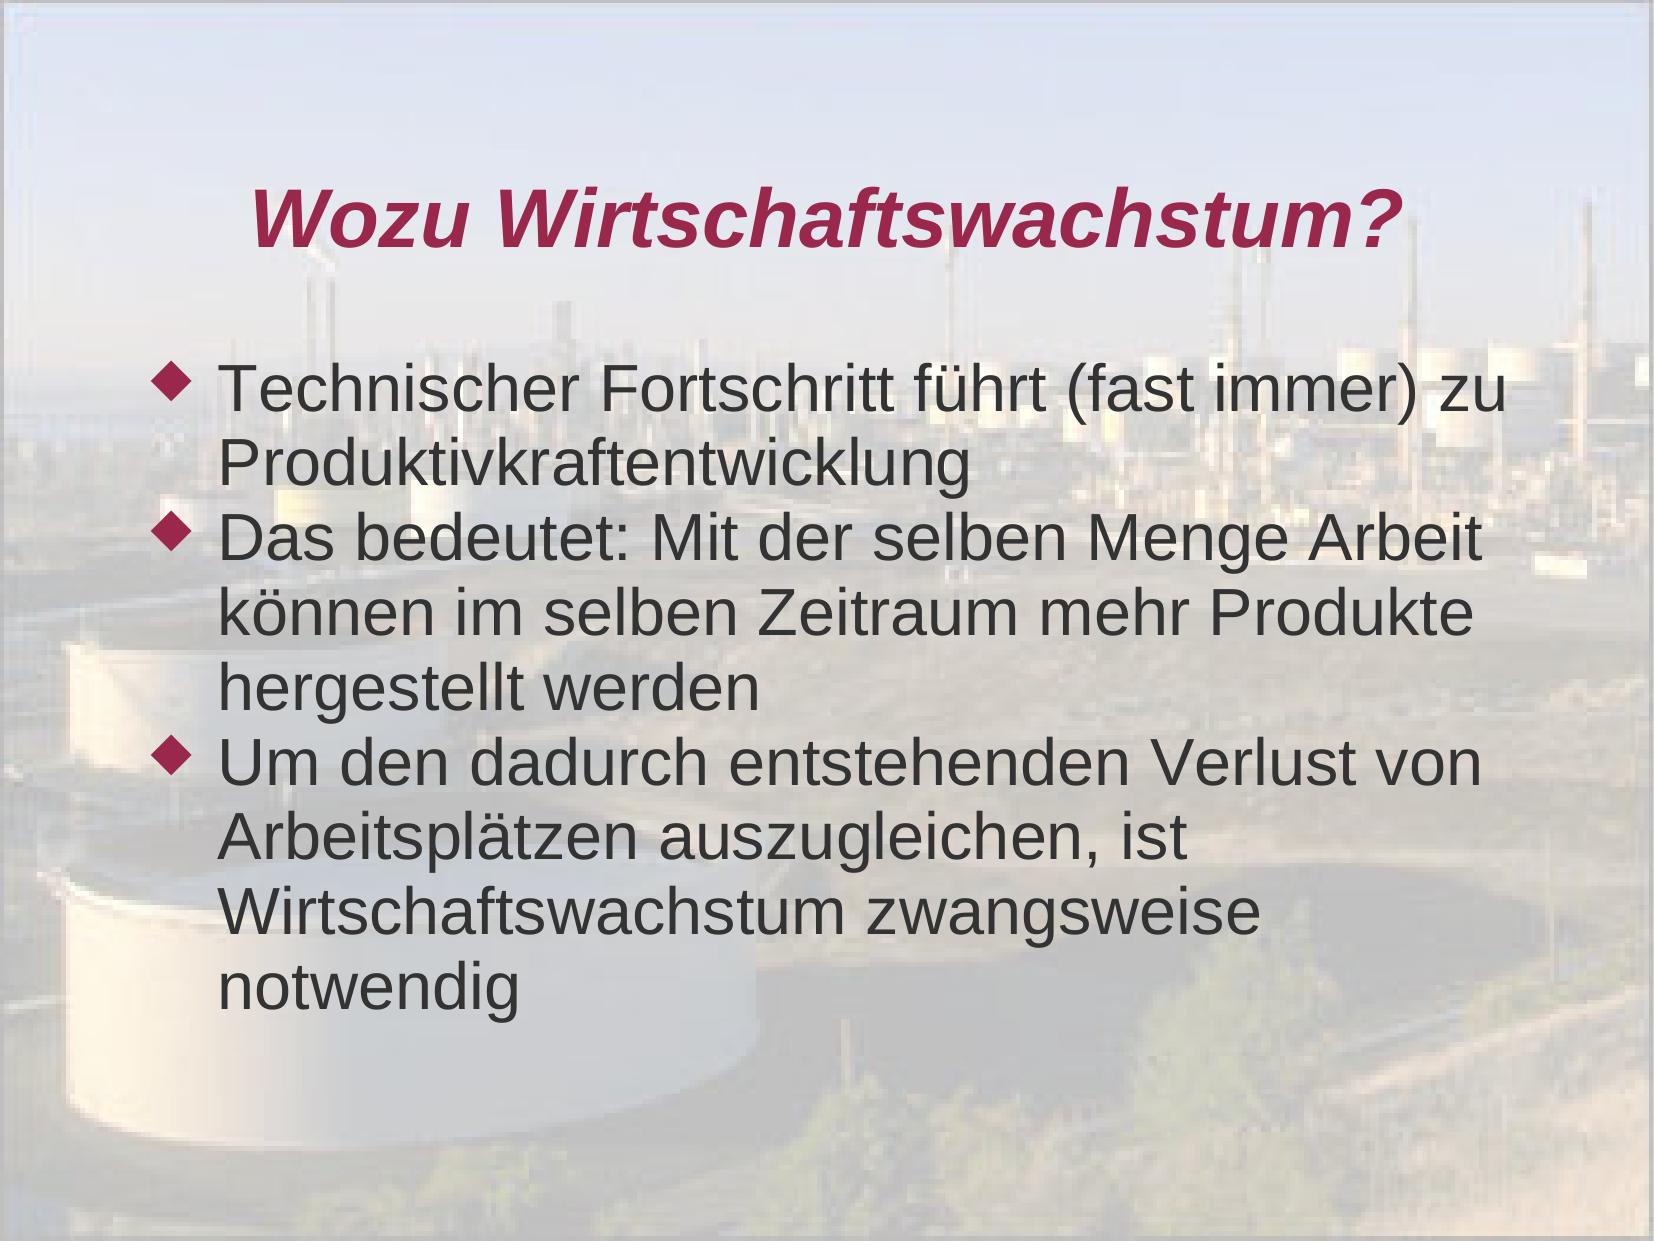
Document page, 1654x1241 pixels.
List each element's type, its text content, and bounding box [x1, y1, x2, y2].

title Wozu Wirtschaftswachstum? [121, 114, 1534, 322]
picture [0, 0, 1654, 1241]
list Technischer Fortschritt führt (fast immer) zu Produktivkraftentwicklung Das bedeutet: Mit der selben Menge Arbeit können im selben Zeitraum mehr Produkte hergestellt werden Um den dadurch entstehenden Verlust von Arbeitsplätzen auszugleichen, ist Wirtschaftswachstum zwangsweise notwendig [134, 350, 1516, 1170]
